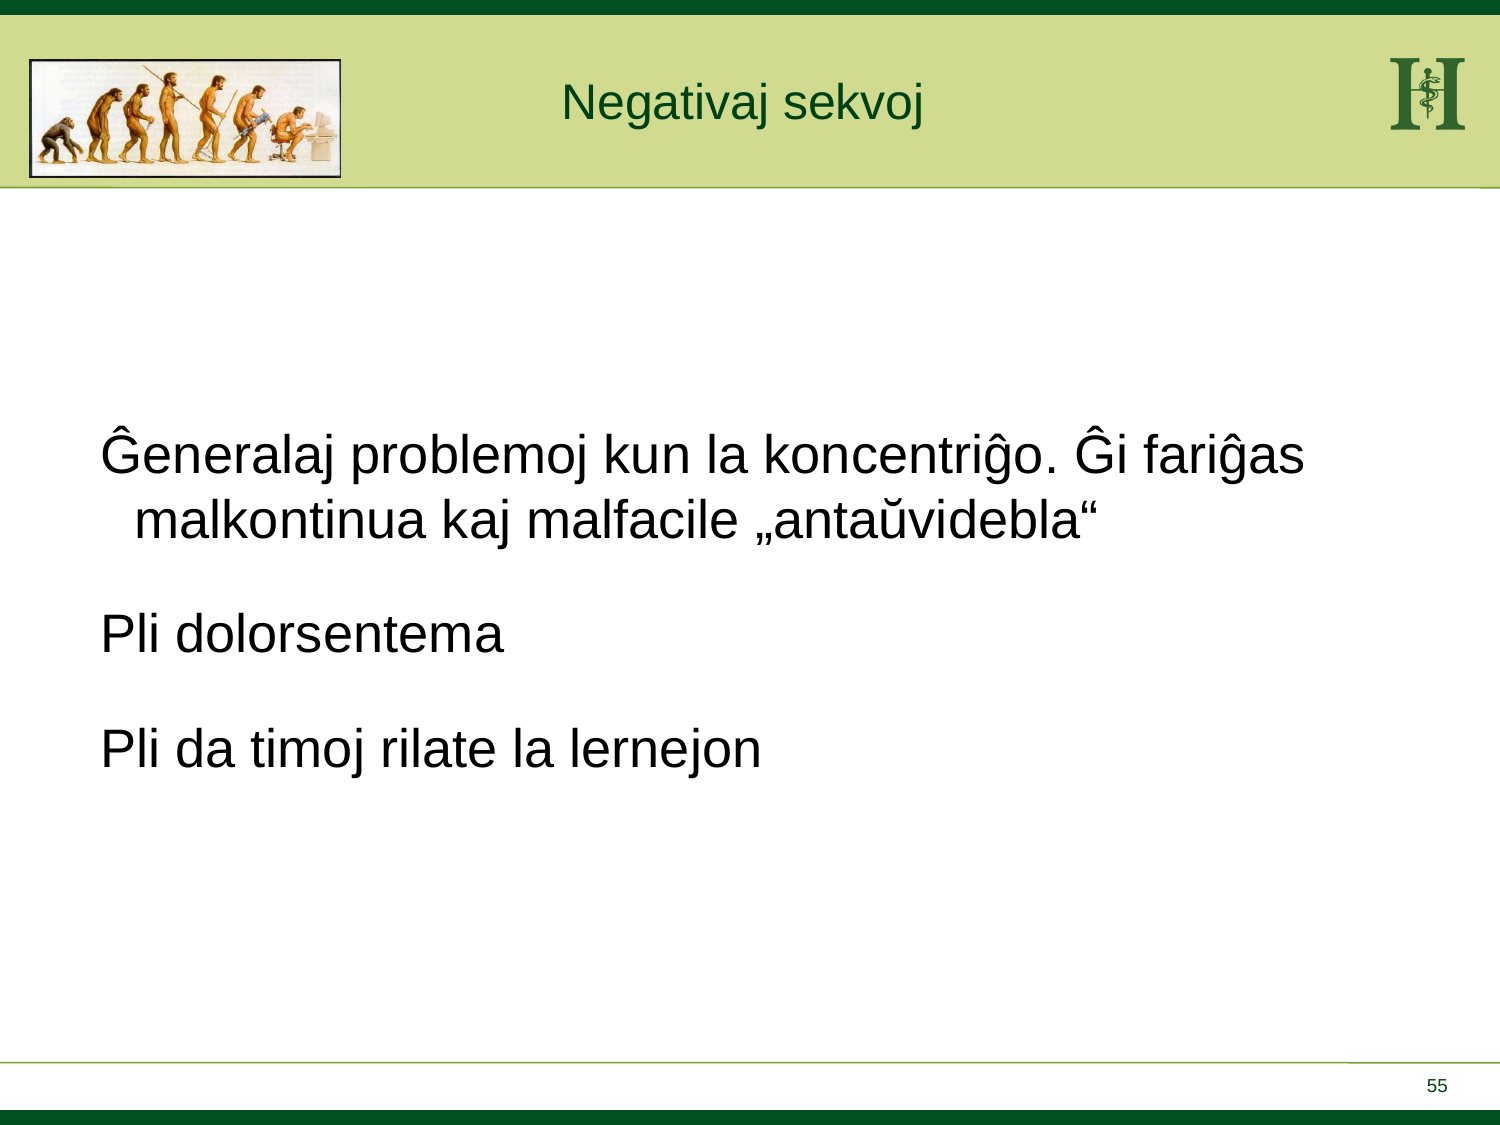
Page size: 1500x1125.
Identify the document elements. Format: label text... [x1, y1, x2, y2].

picture [0, 15, 1500, 186]
list Ĝeneralaj problemoj kun la koncentriĝo. Ĝi fariĝas malkontinua kaj malfacile „antaŭvidebla“ Pli dolorsentema Pli da timoj rilate la lernejon [82, 296, 1477, 1125]
title Negativaj sekvoj [52, 24, 1448, 175]
